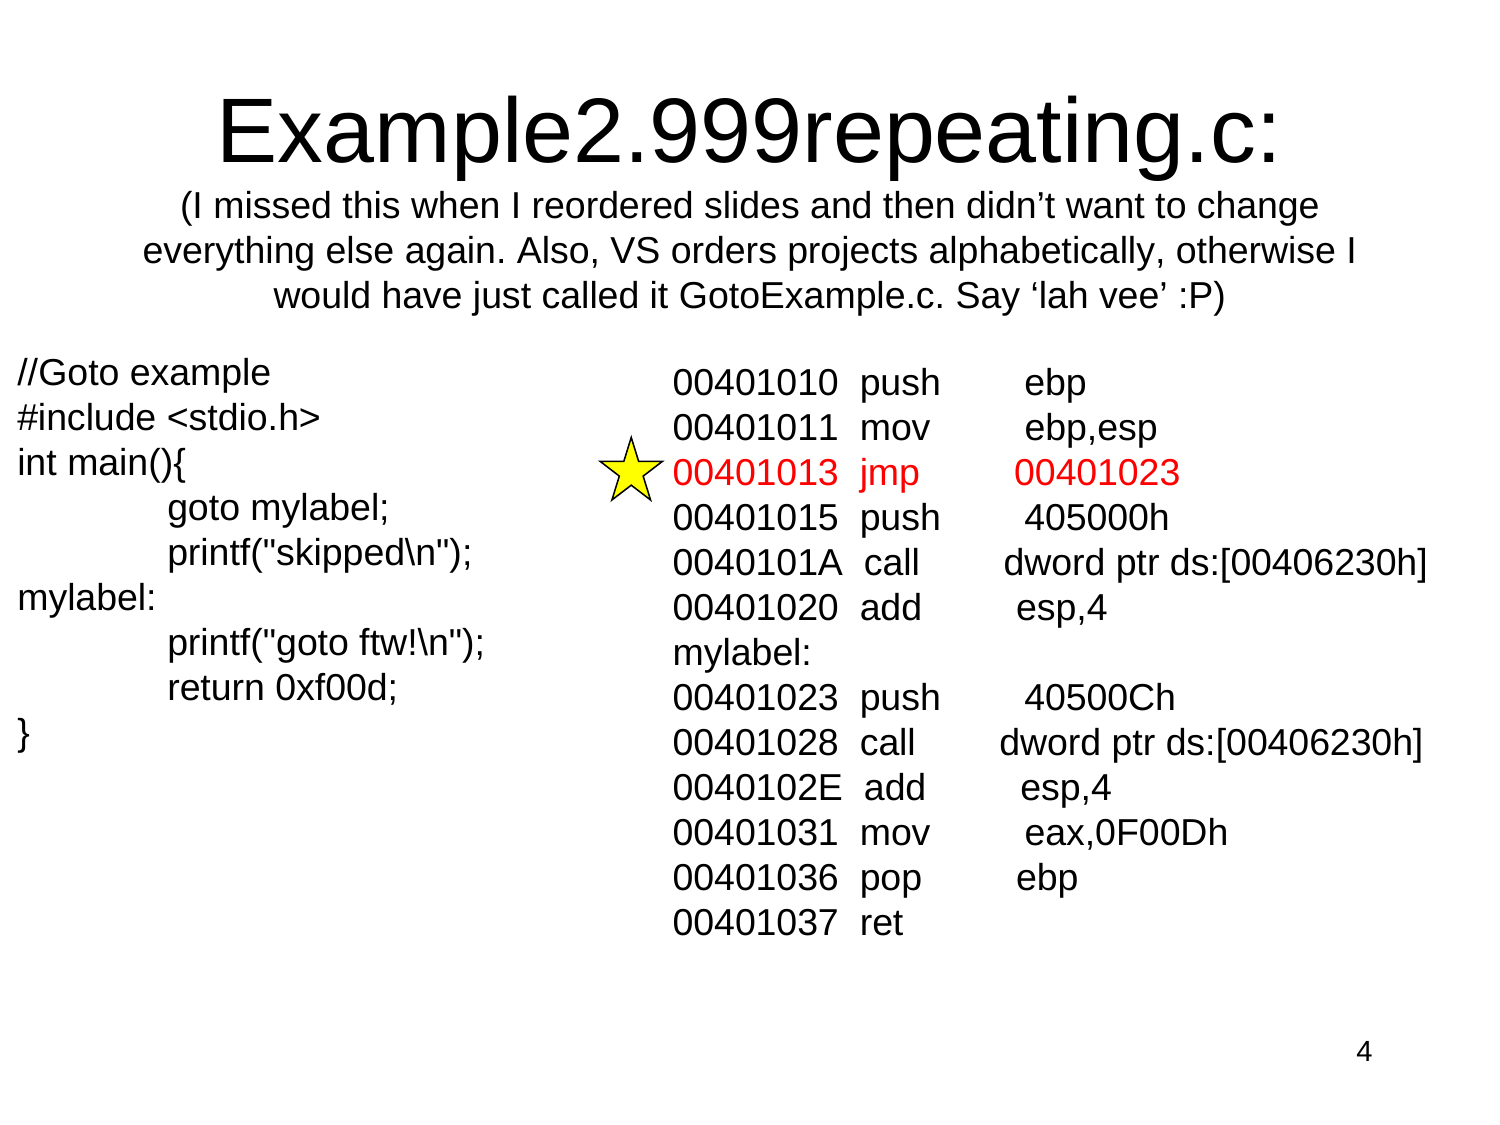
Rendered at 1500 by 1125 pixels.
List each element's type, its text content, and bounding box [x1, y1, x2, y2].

text_box <number> [1074, 1025, 1388, 1101]
title Example2.999repeating.c: (I missed this when I reordered slides and then didn’t want to change everything else again. Also, VS orders projects alphabetically, otherwise I would have just called it GotoExample.c. Say ‘lah vee’ :P) [112, 63, 1388, 324]
text_box //Goto example #include <stdio.h> int main(){ goto mylabel; printf("skipped\n"); mylabel: printf("goto ftw!\n"); return 0xf00d; } [2, 340, 501, 761]
text_box 00401010 push ebp 00401011 mov ebp,esp 00401013 jmp 00401023 00401015 push 405000h 0040101A call dword ptr ds:[00406230h] 00401020 add esp,4 mylabel: 00401023 push 40500Ch 00401028 call dword ptr ds:[00406230h] 0040102E add esp,4 00401031 mov eax,0F00Dh 00401036 pop ebp 00401037 ret [657, 350, 1454, 951]
text_box [600, 437, 663, 500]
